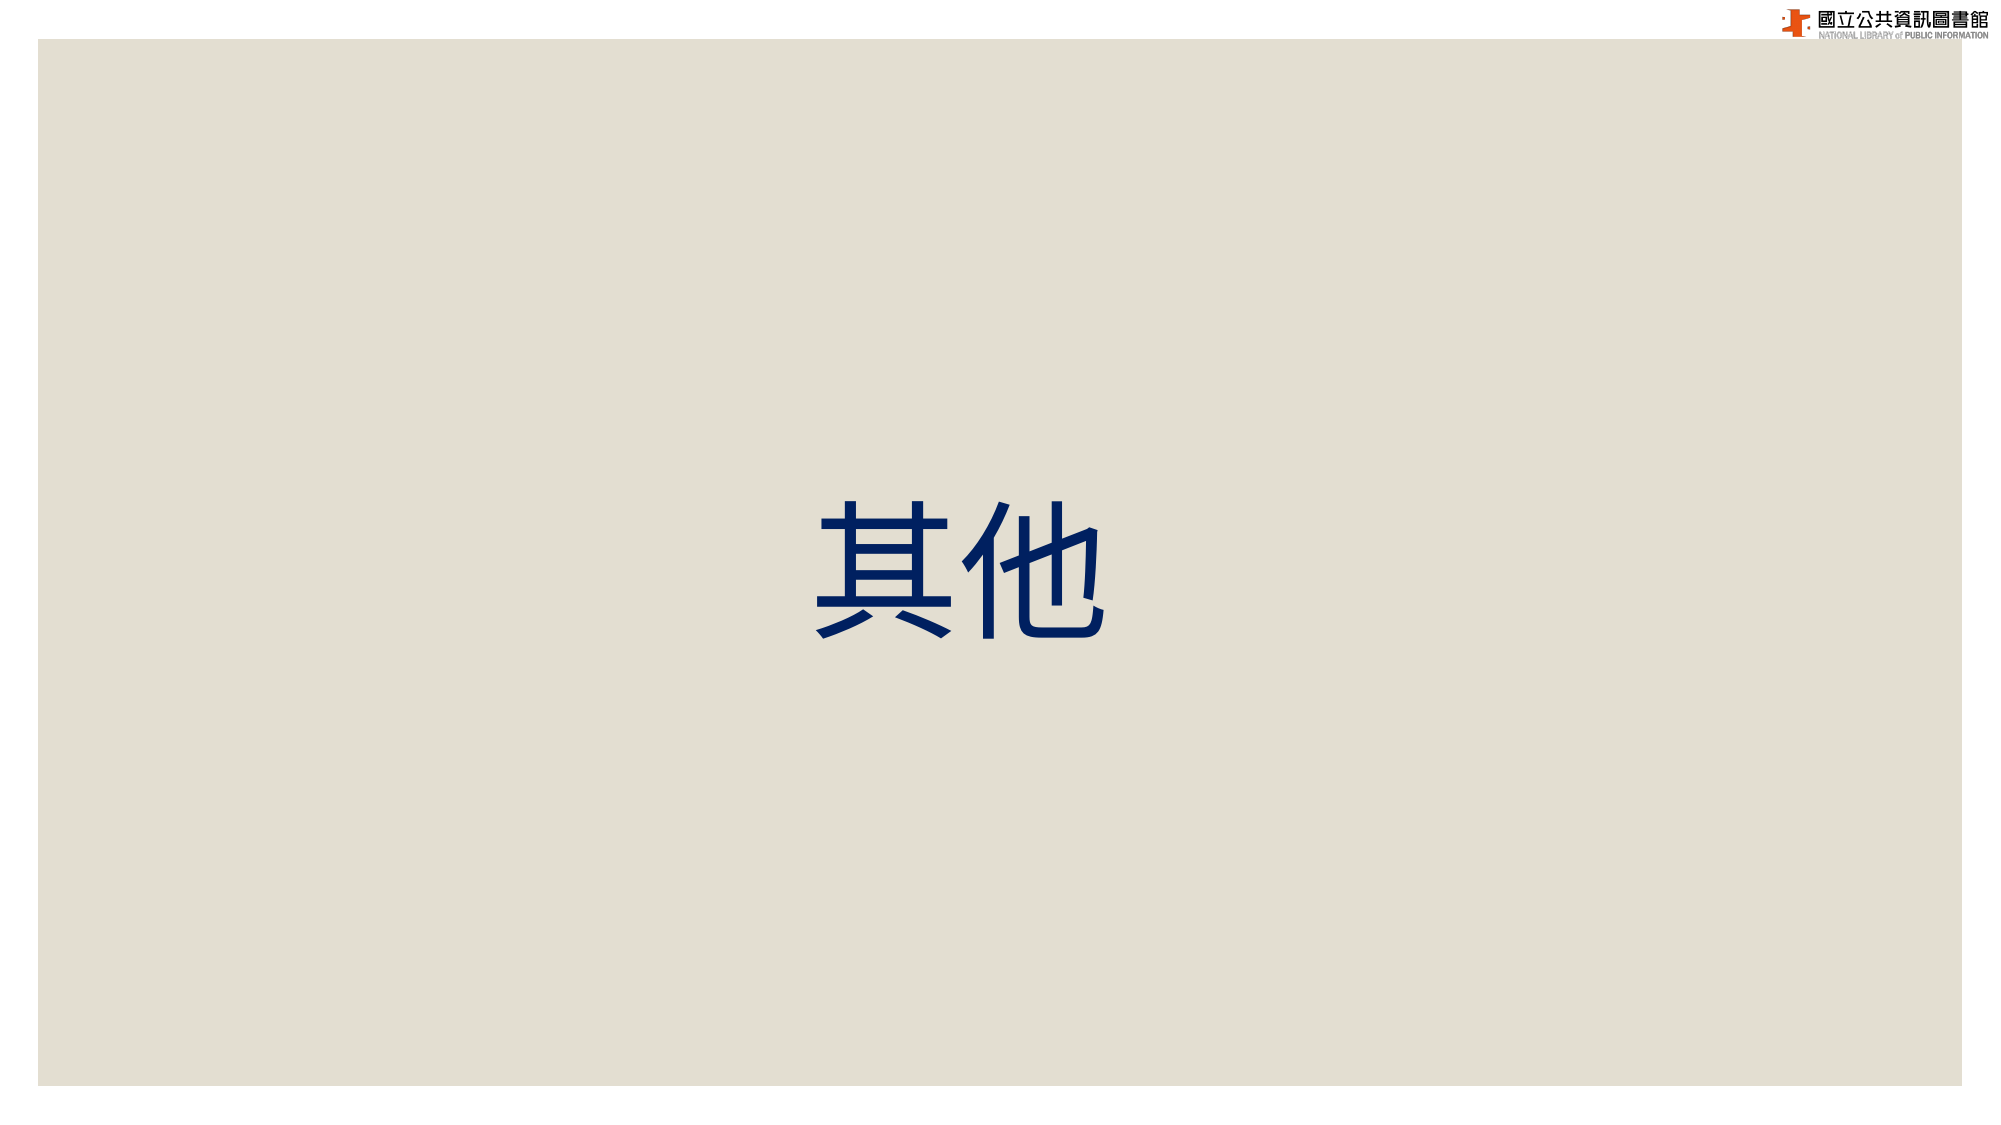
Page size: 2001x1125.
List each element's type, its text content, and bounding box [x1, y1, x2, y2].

text_box 其他 [794, 470, 1125, 665]
